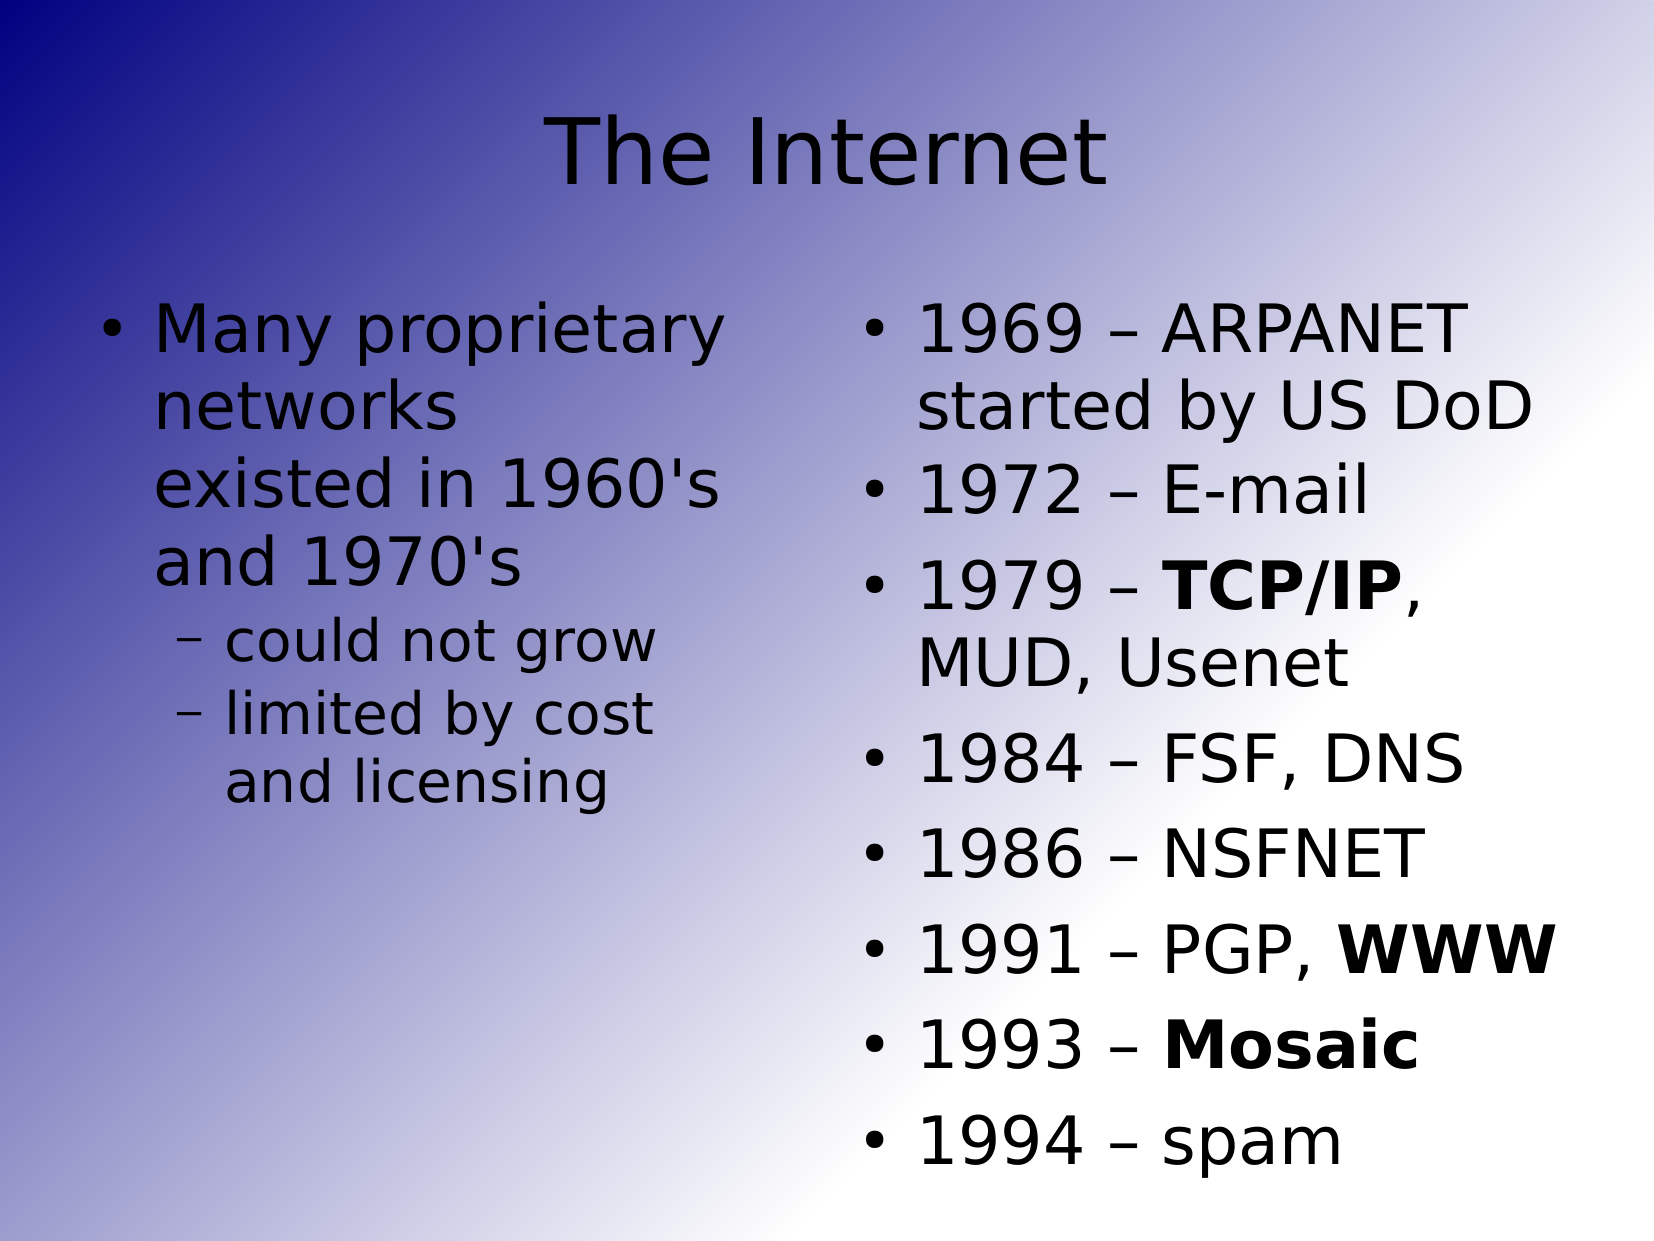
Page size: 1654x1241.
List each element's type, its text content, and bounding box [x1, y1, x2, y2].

title The Internet [82, 49, 1571, 257]
list 1969 – ARPANET started by US DoD 1972 – E-mail 1979 – TCP/IP, MUD, Usenet 1984 – FSF, DNS 1986 – NSFNET 1991 – PGP, WWW 1993 – Mosaic 1994 – spam [845, 290, 1572, 1181]
list Many proprietary networks existed in 1960's and 1970's could not grow limited by cost and licensing [82, 290, 809, 1109]
